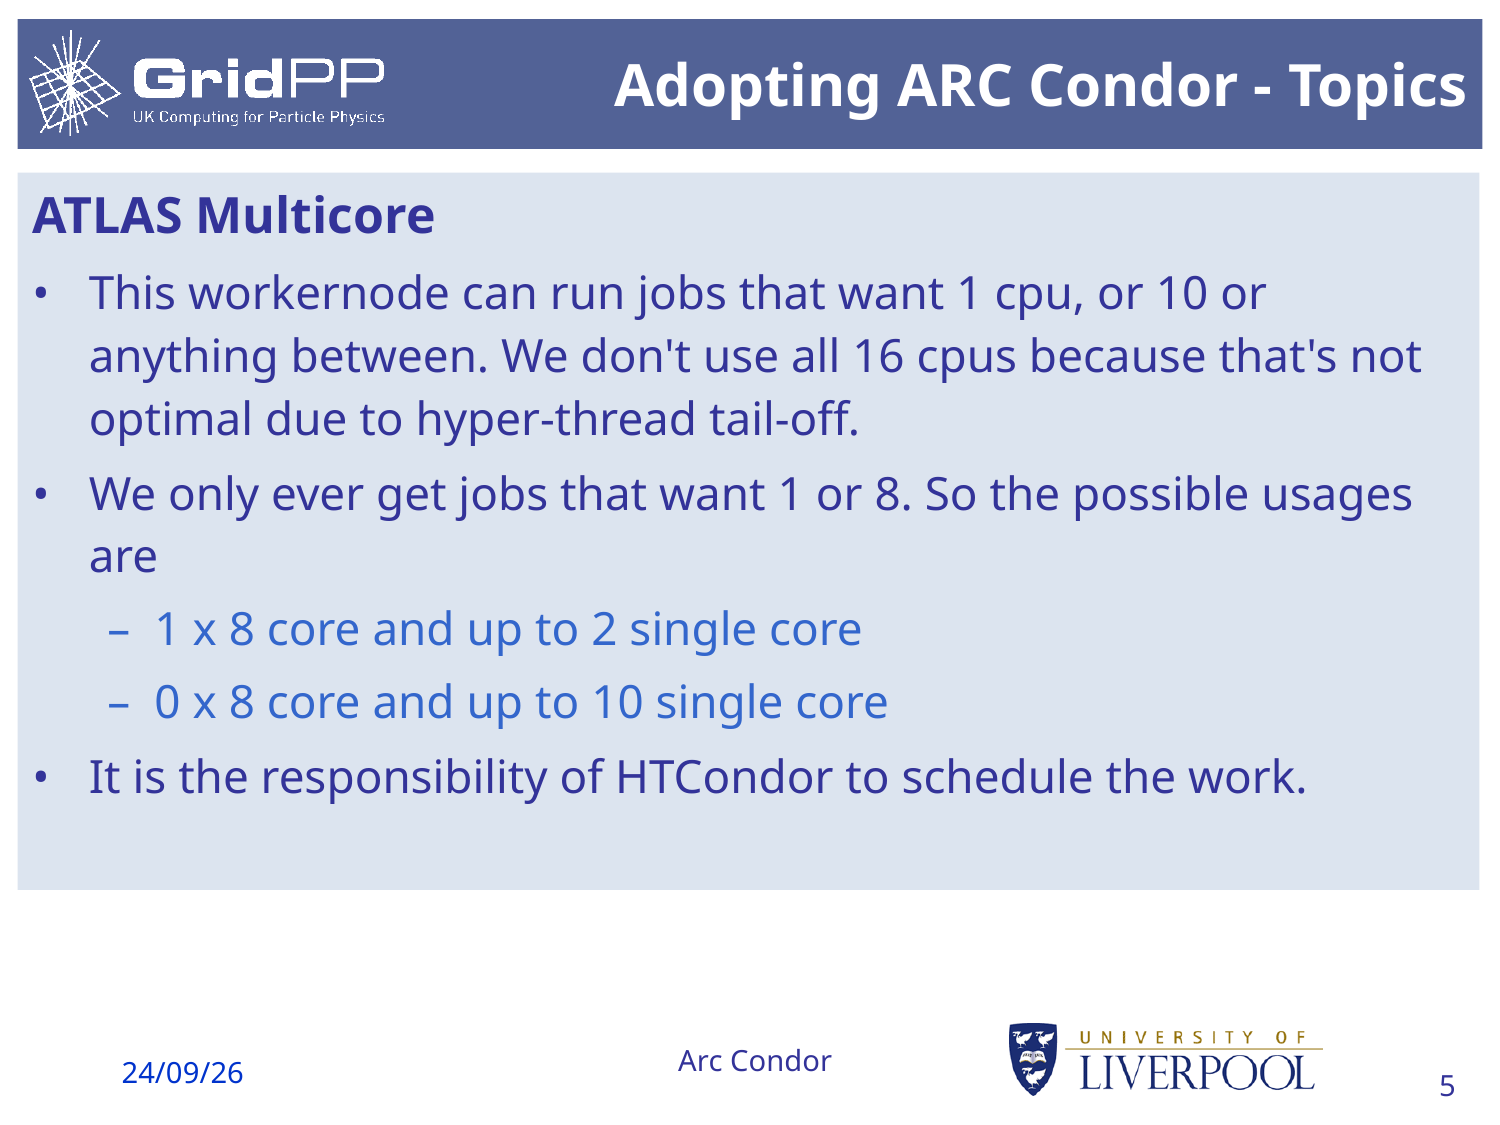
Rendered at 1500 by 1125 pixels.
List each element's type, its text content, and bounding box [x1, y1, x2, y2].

picture [1009, 1023, 1323, 1096]
text_box <number> [1388, 1059, 1471, 1094]
list ATLAS Multicore This workernode can run jobs that want 1 cpu, or 10 or anything between. We don't use all 16 cpus because that's not optimal due to hyper-thread tail-off. We only ever get jobs that want 1 or 8. So the possible usages are 1 x 8 core and up to 2 single core 0 x 8 core and up to 10 single core It is the responsibility of HTCondor to schedule the work. [17, 172, 1480, 843]
text_box Arc Condor [536, 1034, 975, 1094]
title Adopting ARC Condor - Topics [513, 19, 1483, 149]
text_box 01/03/16 [29, 1046, 337, 1095]
picture [29, 30, 384, 136]
